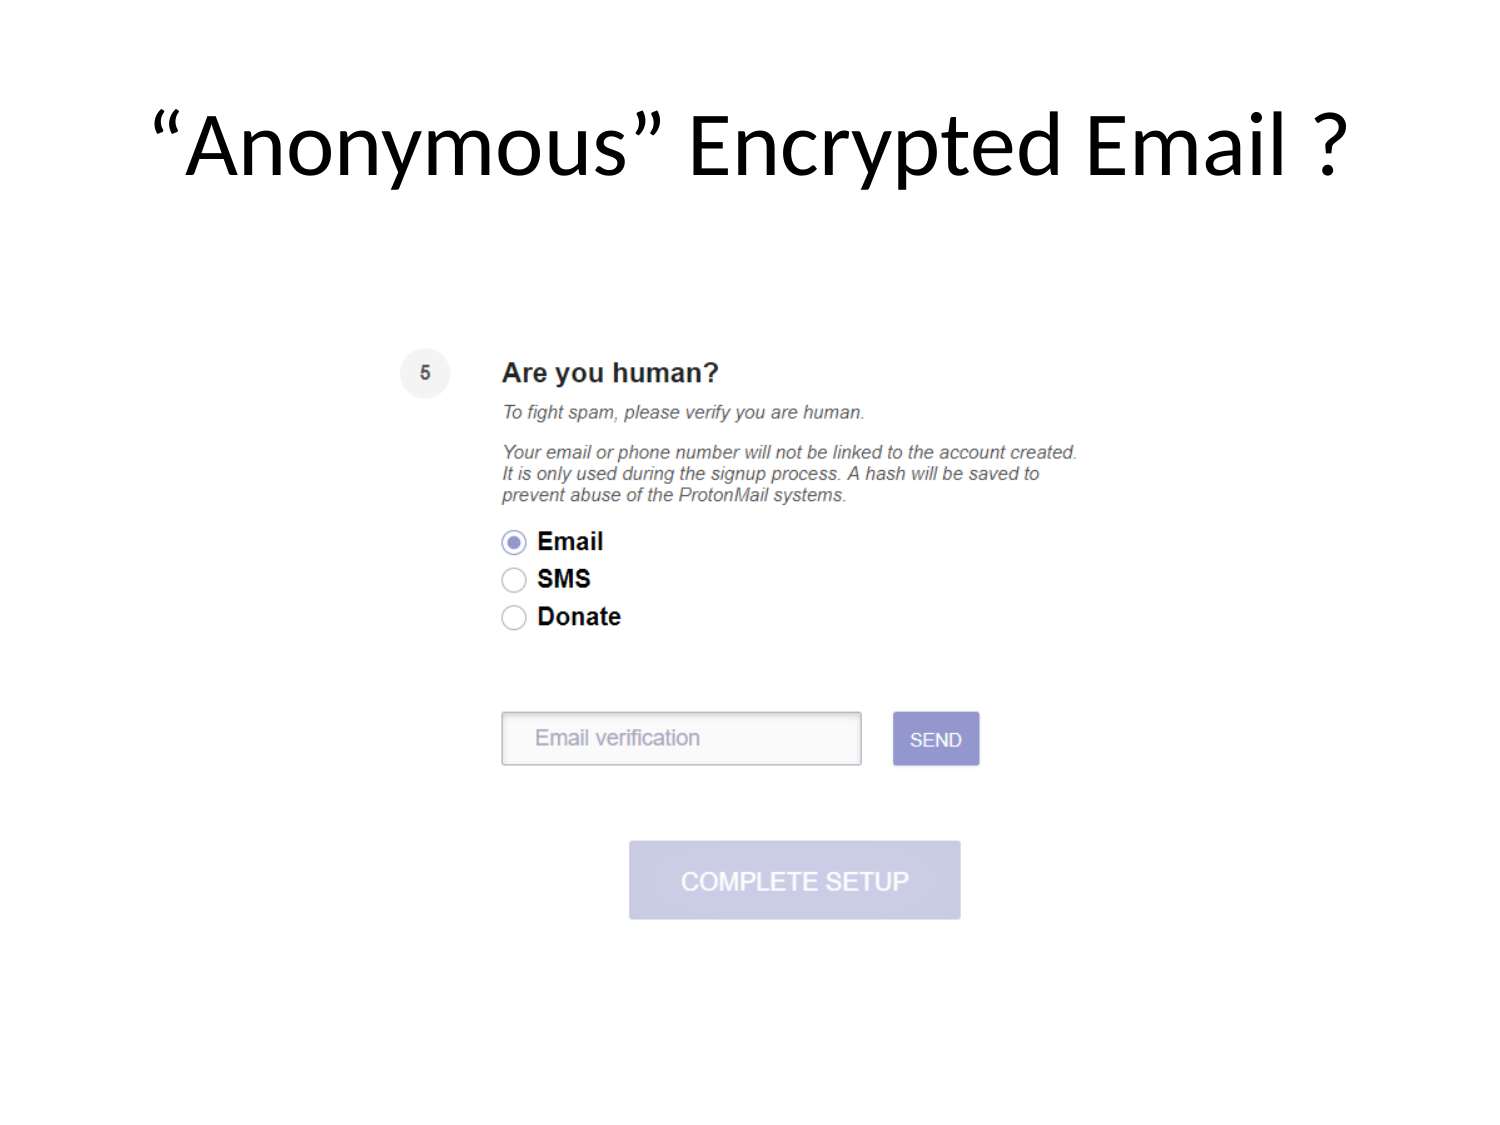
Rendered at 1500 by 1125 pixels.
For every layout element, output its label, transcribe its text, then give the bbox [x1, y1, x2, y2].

picture [389, 296, 1111, 971]
title “Anonymous” Encrypted Email ? [75, 45, 1426, 233]
